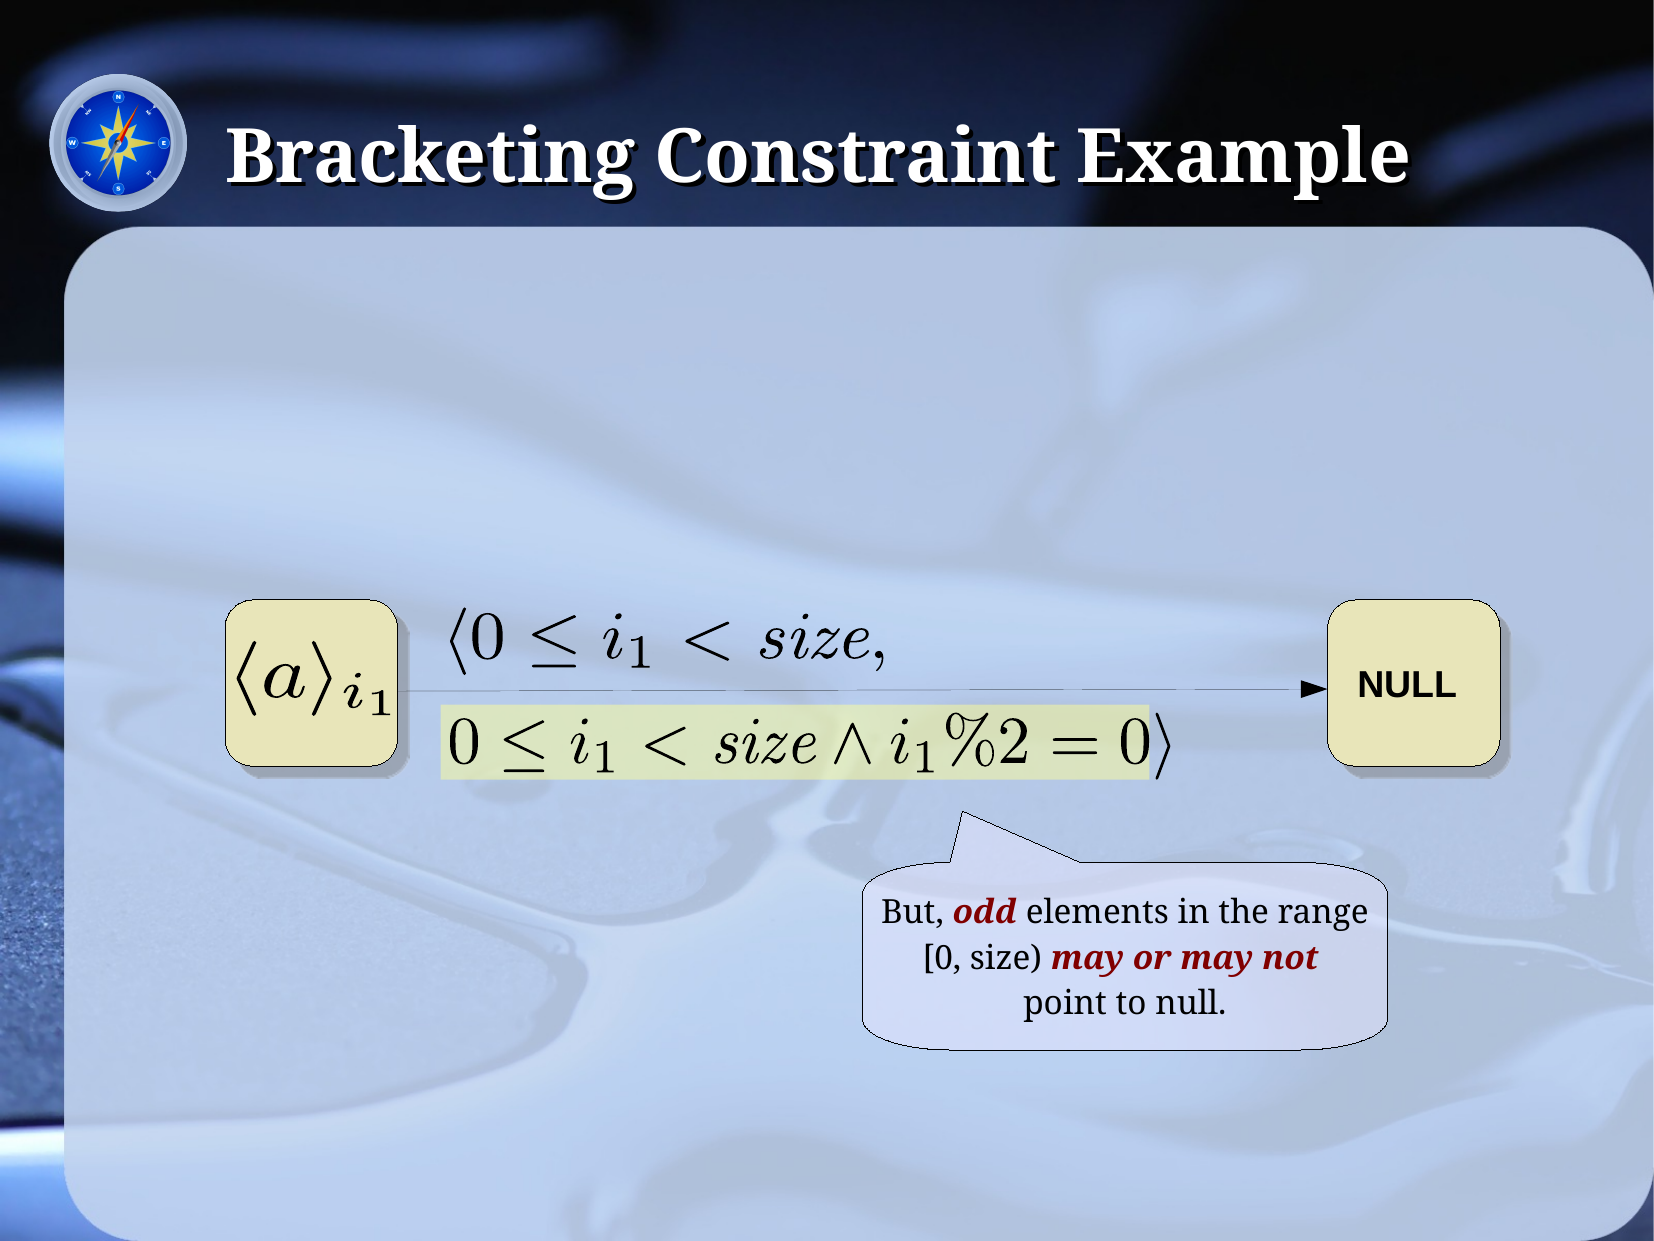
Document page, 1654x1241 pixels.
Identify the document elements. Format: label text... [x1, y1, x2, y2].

text_box [440, 704, 1150, 780]
text_box [1327, 599, 1501, 767]
text_box But, odd elements in the range [0, size) may or may not point to null. [862, 811, 1388, 1051]
text_box [225, 599, 398, 767]
title Bracketing Constraint Example [225, 49, 1571, 257]
picture [0, 0, 1654, 1241]
text_box NULL [1342, 655, 1493, 713]
